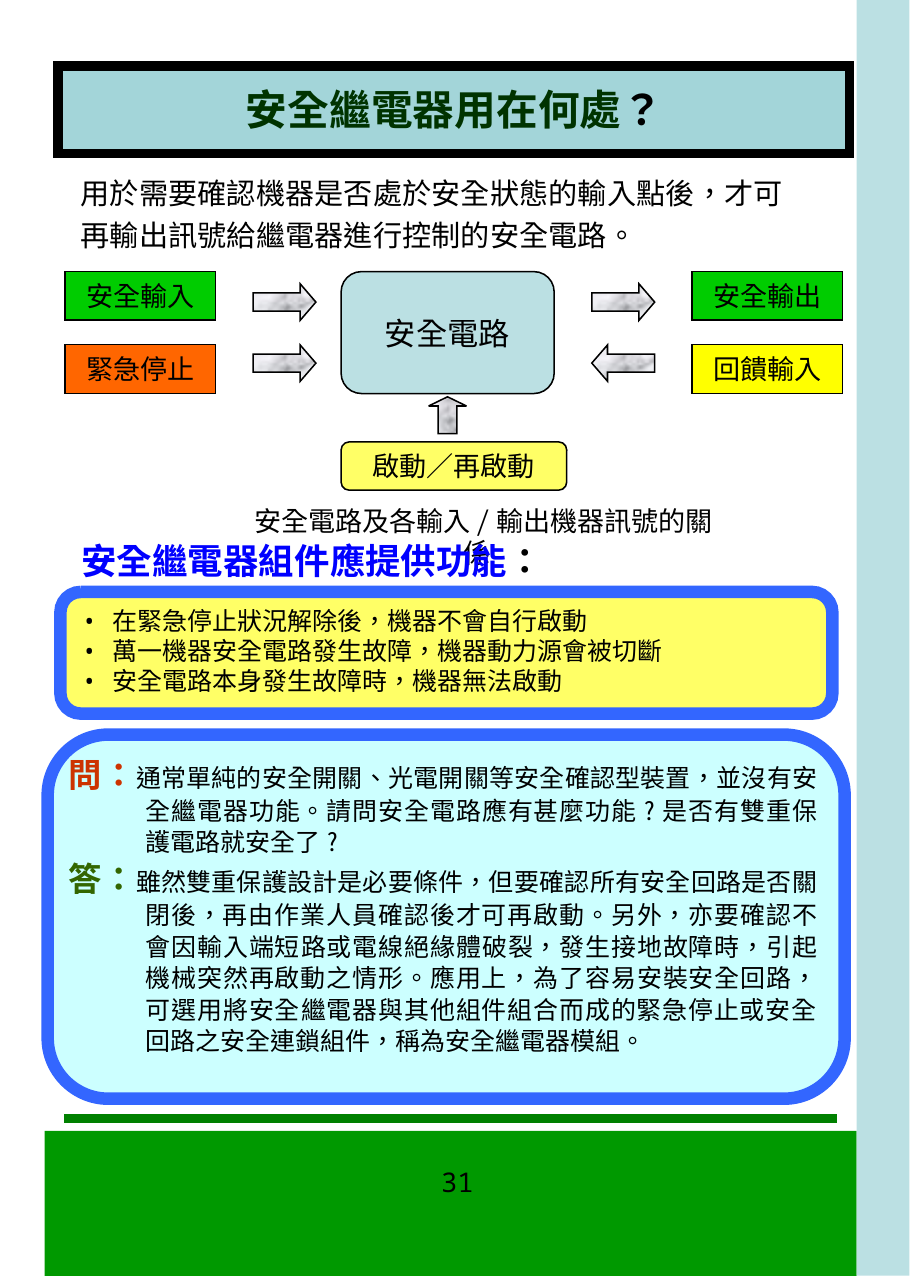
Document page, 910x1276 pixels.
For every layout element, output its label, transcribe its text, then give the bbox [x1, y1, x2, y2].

text_box 安全繼電器組件應提供功能： [65, 531, 621, 590]
text_box [253, 345, 316, 382]
text_box 安全輸入 [65, 271, 216, 321]
text_box [47, 770, 53, 1063]
text_box 安全電路 [341, 271, 555, 394]
text_box 在緊急停止狀況解除後，機器不會自行啟動 萬一機器安全電路發生故障，機器動力源會被切斷 安全電路本身發生故障時，機器無法啟動 [60, 591, 833, 714]
text_box 安全電路及各輸入/輸出機器訊號的關係 [228, 496, 739, 577]
text_box 31 [422, 1157, 493, 1207]
text_box 問：通常單純的安全開關、光電開關等安全確認型裝置，並沒有安全繼電器功能。請問安全電路應有甚麼功能?是否有雙重保護電路就安全了? 答：雖然雙重保護設計是必要條件，但要確認所有安全回路是否關閉後，再由作業人員確認後才可再啟動。另外，亦要確認不會因輸入端短路或電線絕緣體破裂，發生接地故障時，引起機械突然再啟動之情形。應用上，為了容易安裝安全回路，可選用將安全繼電器與其他組件組合而成的緊急停止或安全回路之安全連鎖組件，稱為安全繼電器模組。 [53, 744, 833, 1064]
text_box [428, 396, 467, 434]
text_box [253, 283, 316, 321]
text_box [75, 734, 817, 744]
text_box 緊急停止 [65, 344, 216, 394]
text_box [53, 759, 845, 1099]
text_box [591, 283, 655, 321]
text_box 安全繼電器用在何處？ [153, 75, 757, 142]
text_box 啟動／再啟動 [341, 441, 567, 491]
text_box [856, 0, 910, 1276]
text_box 用於需要確認機器是否處於安全狀態的輸入點後，才可再輸出訊號給繼電器進行控制的安全電路。 [65, 160, 810, 260]
text_box 安全輸出 [692, 271, 843, 321]
text_box [591, 344, 655, 382]
text_box 回饋輸入 [692, 344, 843, 394]
